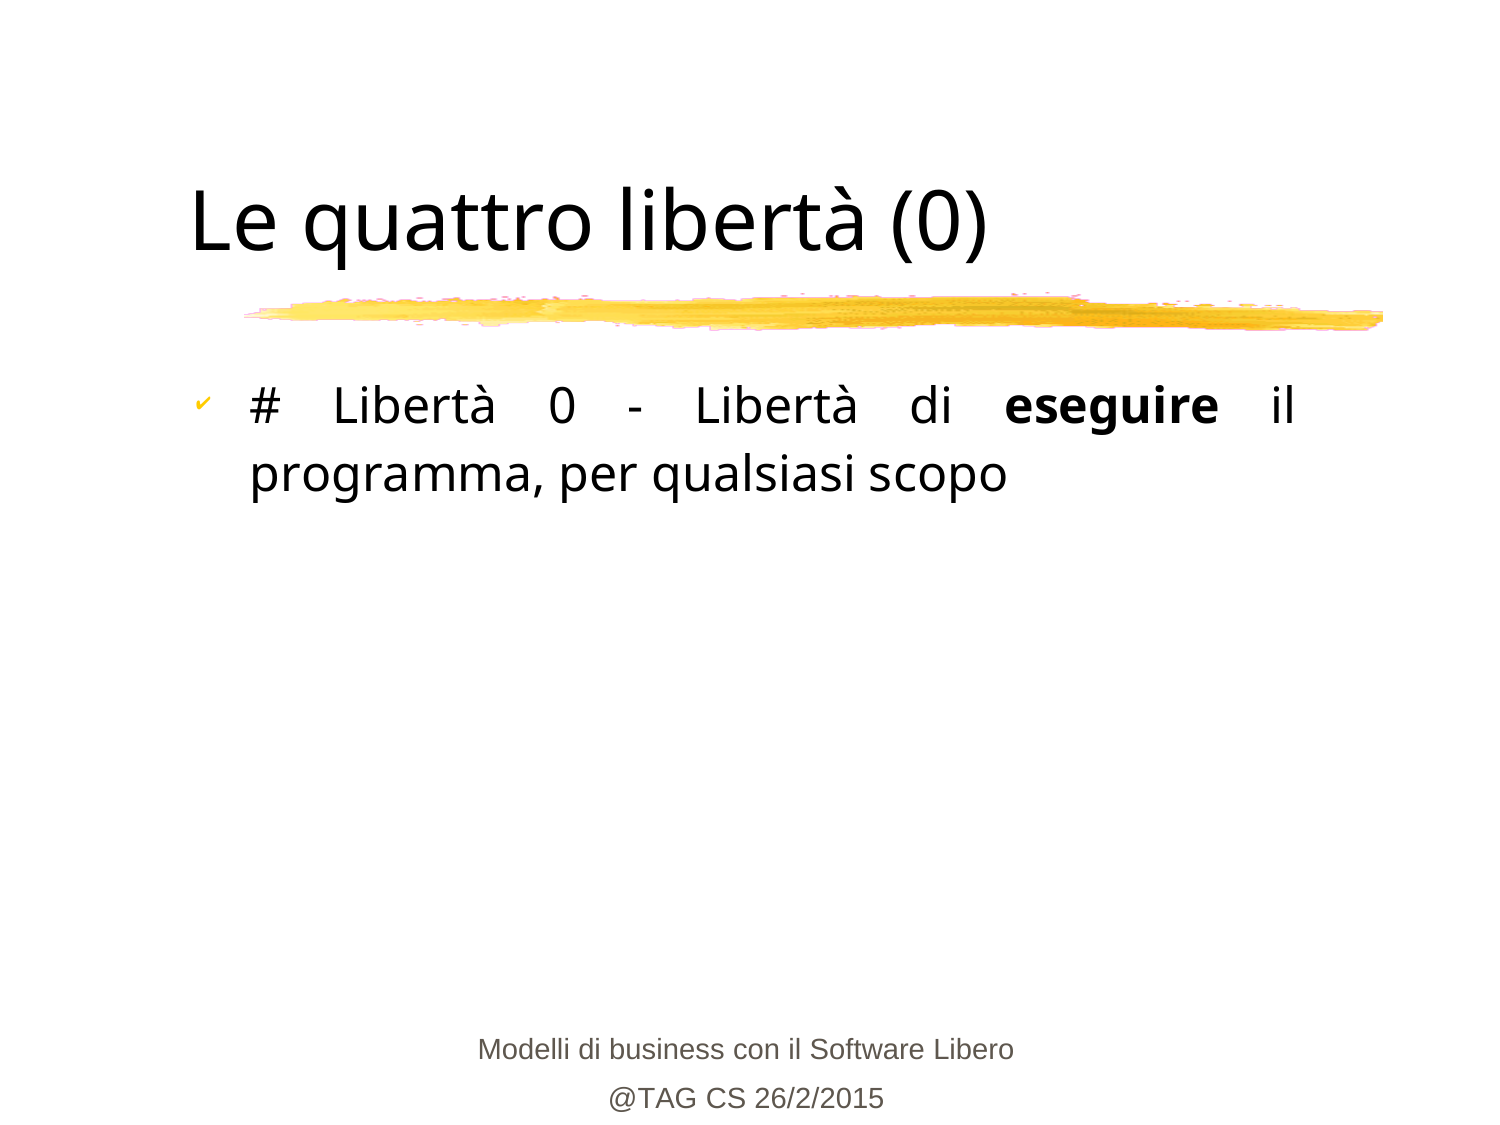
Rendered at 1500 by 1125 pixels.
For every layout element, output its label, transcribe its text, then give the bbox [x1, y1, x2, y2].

title Le quattro libertà (0) [174, 147, 1330, 296]
picture [244, 288, 1383, 339]
list # Libertà 0 - Libertà di eseguire il programma, per qualsiasi scopo [181, 362, 1312, 904]
